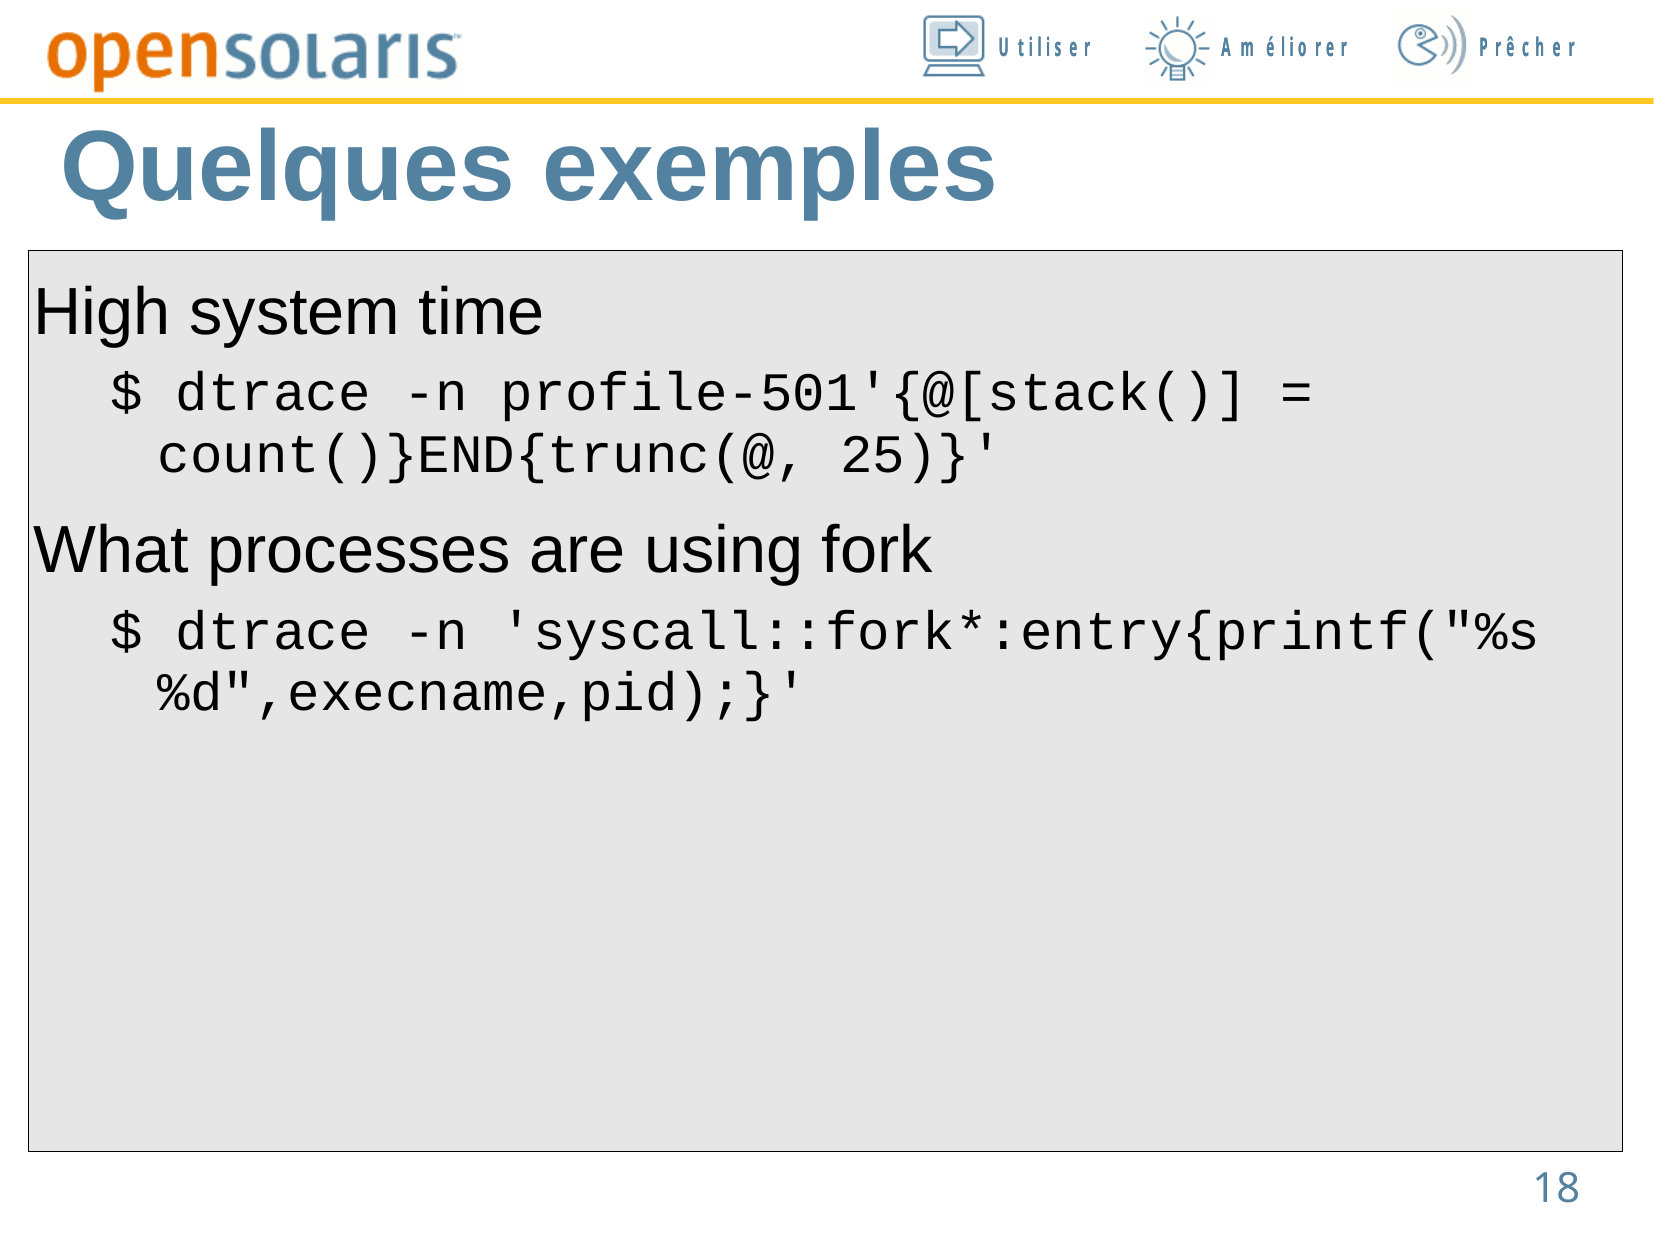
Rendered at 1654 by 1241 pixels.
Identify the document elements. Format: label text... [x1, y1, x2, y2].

title Quelques exemples [60, 109, 1534, 222]
picture [46, 31, 462, 94]
list High system time $ dtrace -n profile-501'{@[stack()] = count()}END{trunc(@, 25)}' What processes are using fork $ dtrace -n 'syscall::fork*:entry{printf("%s %d",execname,pid);}' [16, 273, 1571, 1141]
text_box [28, 250, 1623, 1152]
